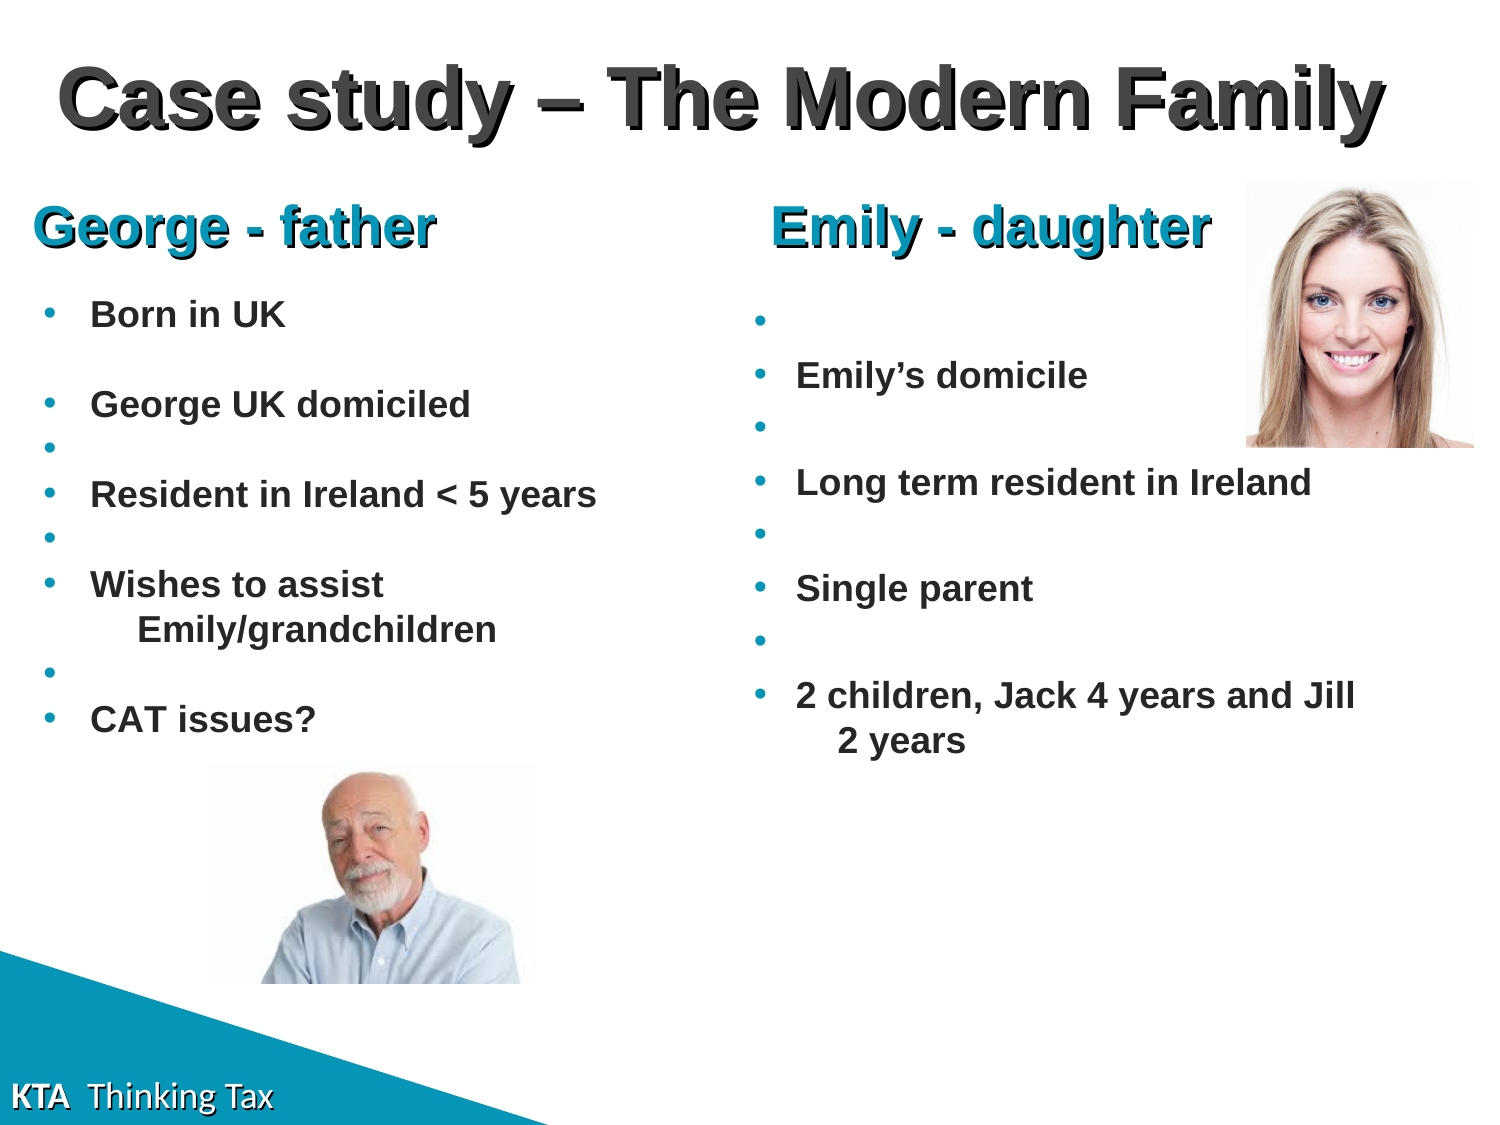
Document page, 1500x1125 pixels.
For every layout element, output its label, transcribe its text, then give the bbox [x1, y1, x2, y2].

text_box Born in UK George UK domiciled Resident in Ireland < 5 years Wishes to assist Emily/grandchildren CAT issues? [28, 287, 616, 793]
text_box Emily - daughter [737, 181, 1246, 261]
picture [206, 763, 538, 984]
picture [1246, 181, 1474, 449]
text_box George - father [0, 181, 663, 287]
title Case study – The Modern Family [41, 0, 1447, 187]
list Emily’s domicile Long term resident in Ireland Single parent 2 children, Jack 4 years and Jill 2 years [702, 290, 1377, 777]
